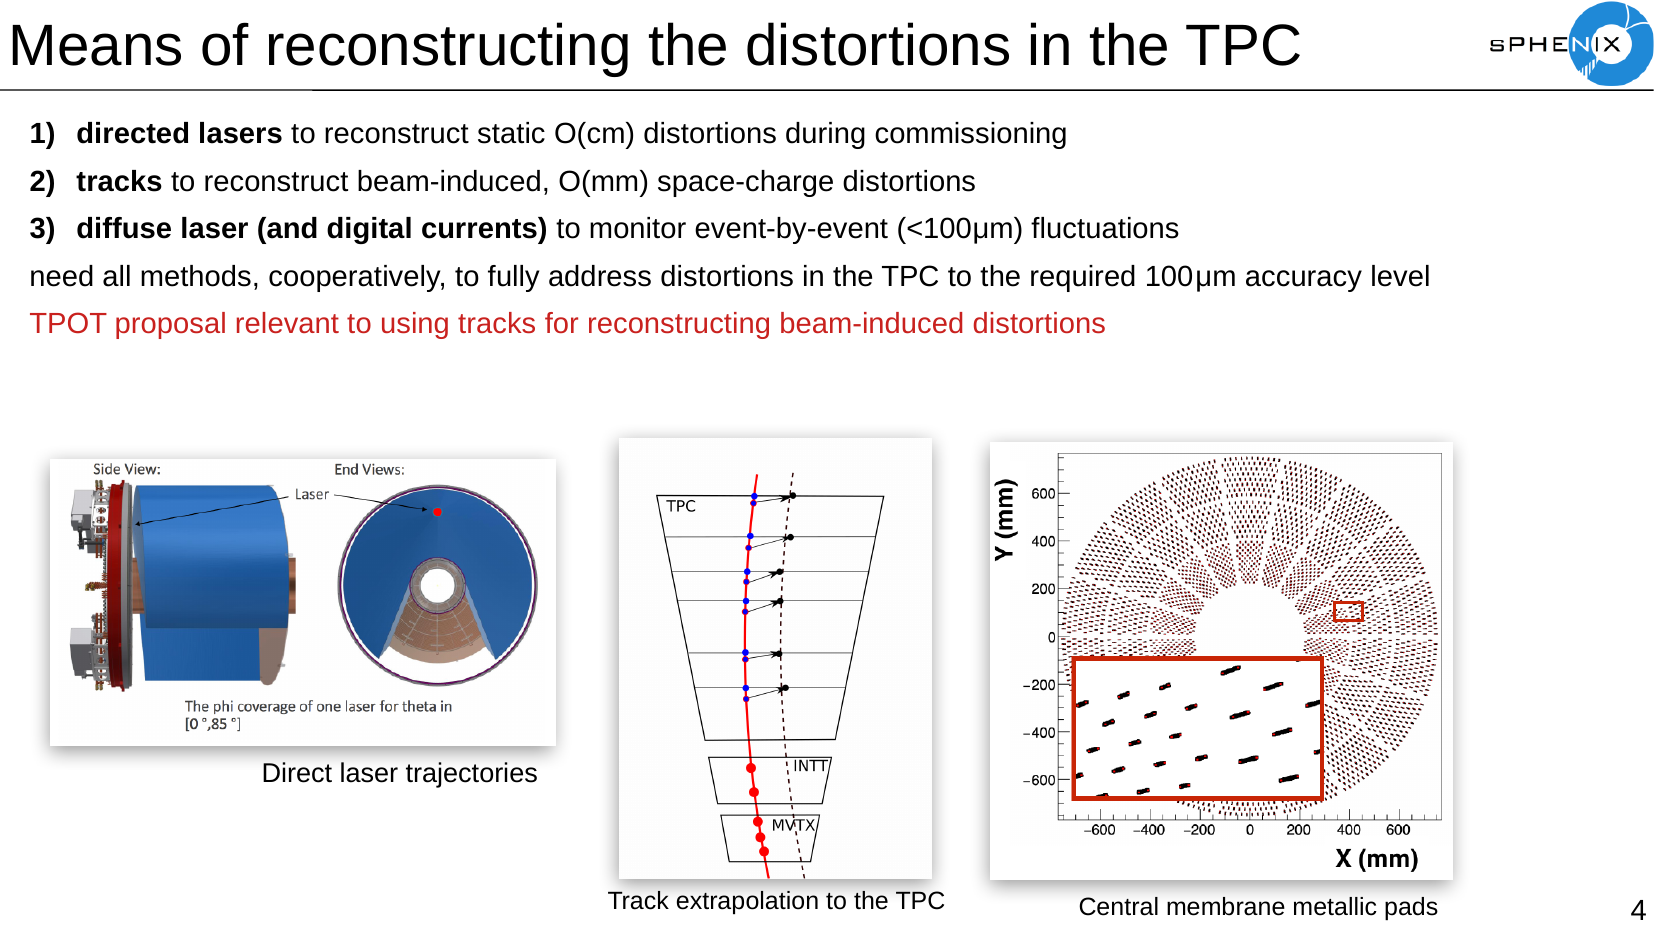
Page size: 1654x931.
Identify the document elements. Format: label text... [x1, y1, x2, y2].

text_box Central membrane metallic pads [1063, 885, 1455, 928]
picture [990, 442, 1453, 880]
picture [619, 438, 932, 879]
text_box directed lasers to reconstruct static O(cm) distortions during commissioning tracks to reconstruct beam-induced, O(mm) space-charge distortions diffuse laser (and digital currents) to monitor event-by-event (<100μm) fluctuations need all methods, cooperatively, to fully address distortions in the TPC to the required 100μm accuracy level TPOT proposal relevant to using tracks for reconstructing beam-induced distortions [14, 107, 1635, 348]
picture [50, 459, 556, 746]
text_box Direct laser trajectories [246, 751, 553, 797]
title Means of reconstructing the distortions in the TPC [0, 0, 1654, 91]
text_box Track extrapolation to the TPC [592, 879, 962, 922]
